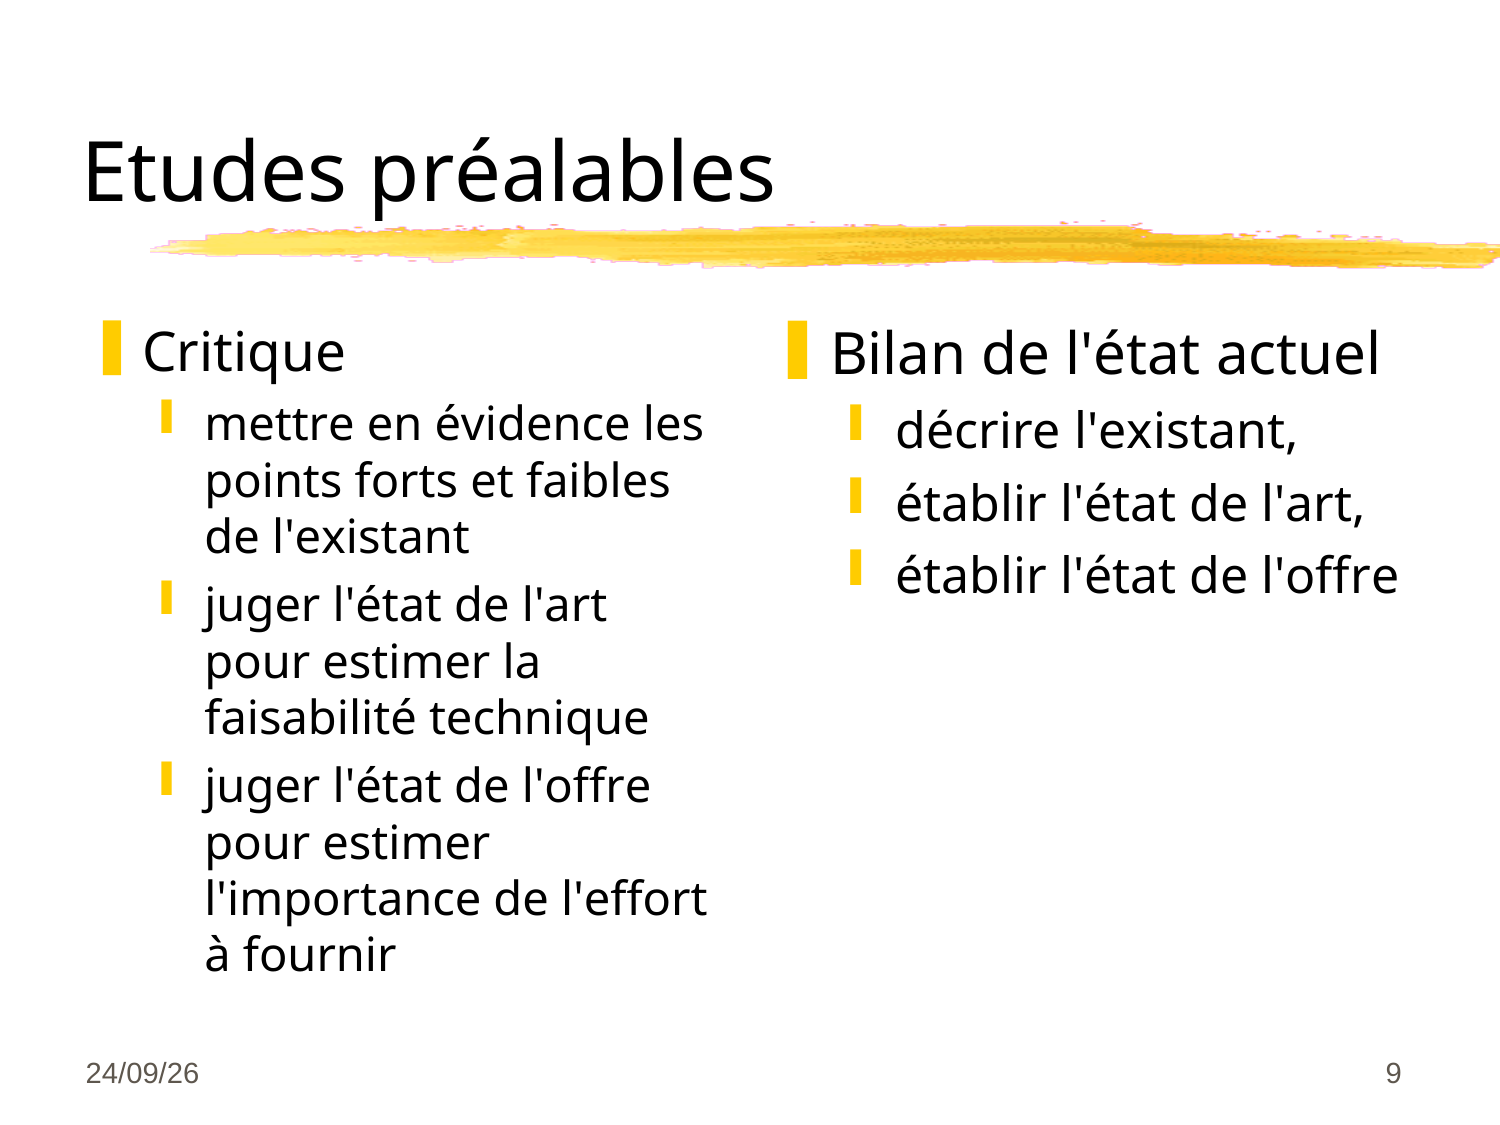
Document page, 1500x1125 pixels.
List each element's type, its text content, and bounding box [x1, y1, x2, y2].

list Bilan de l'état actuel décrire l'existant, établir l'état de l'art, établir l'état de l'offre [759, 309, 1417, 994]
title Etudes préalables [66, 37, 1342, 225]
picture [150, 215, 1500, 279]
text_box 20/01/15 [70, 1021, 384, 1097]
list Critique mettre en évidence les points forts et faibles de l'existant juger l'état de l'art pour estimer la faisabilité technique juger l'état de l'offre pour estimer l'importance de l'effort à fournir [74, 309, 733, 994]
text_box <numéro> [1104, 1021, 1417, 1097]
